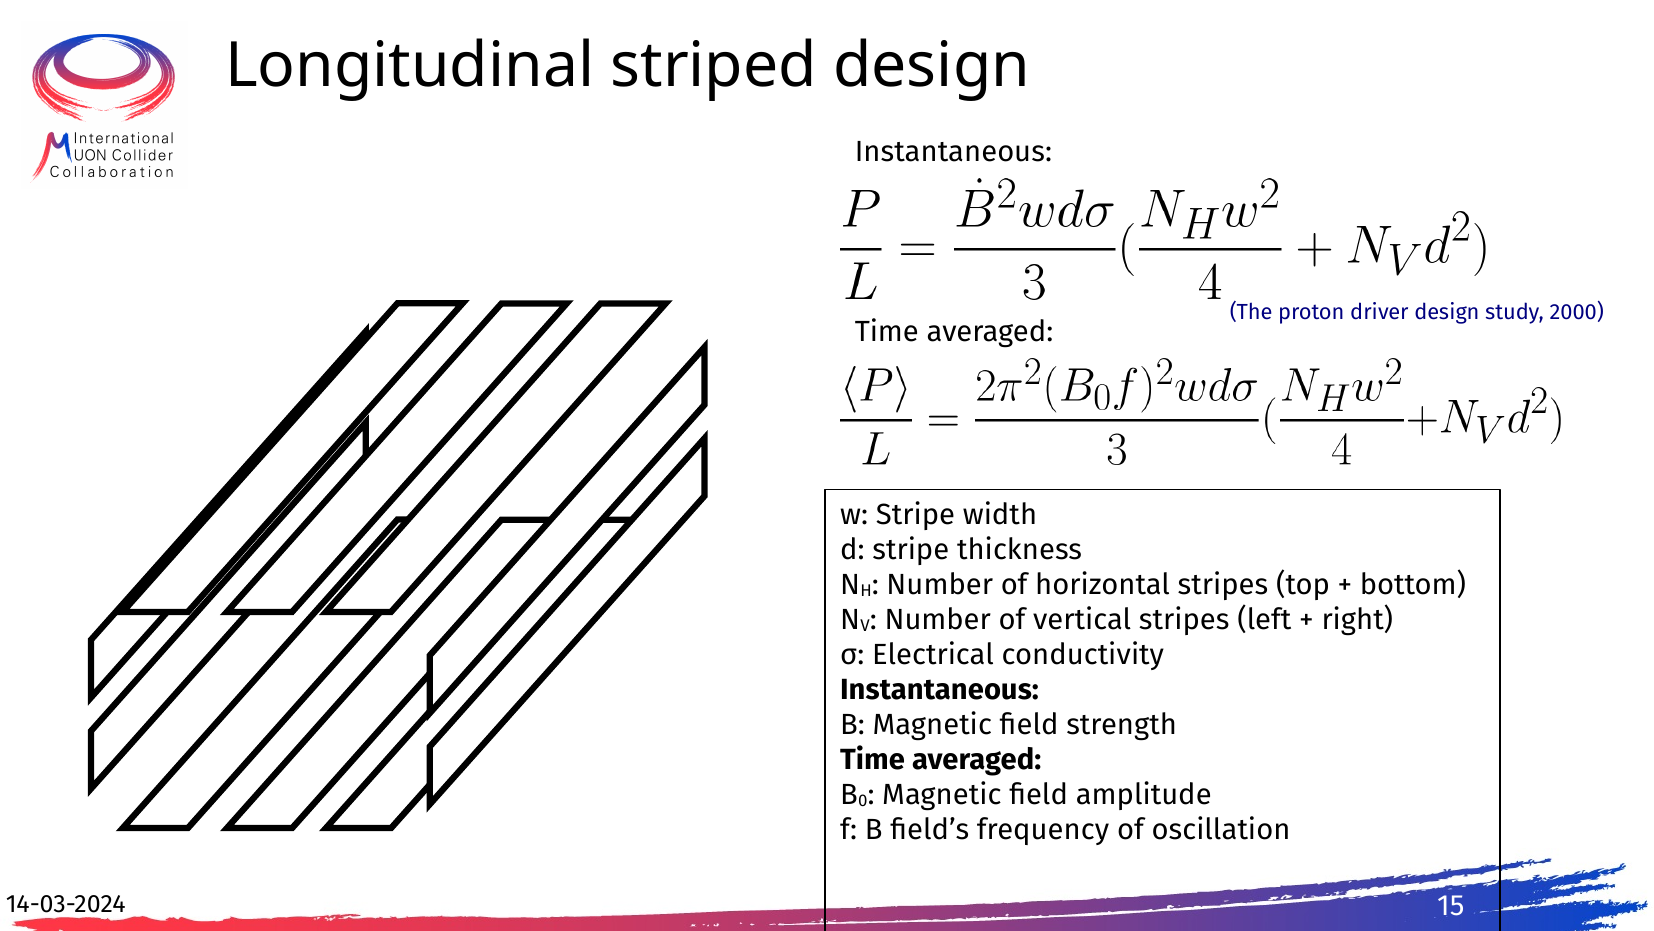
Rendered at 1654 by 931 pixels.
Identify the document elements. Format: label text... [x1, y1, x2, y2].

text_box Time averaged: [840, 306, 1126, 391]
text_box [122, 303, 666, 829]
text_box Instantaneous: [840, 126, 1126, 211]
picture [21, 21, 188, 189]
text_box [91, 303, 567, 789]
picture [826, 856, 1499, 931]
text_box [91, 303, 463, 698]
picture [0, 848, 824, 931]
picture [840, 178, 1486, 301]
text_box w: Stripe width d: stripe thickness NH: Number of horizontal stripes (top + bottom) NV: Number of vertical stripes (left + right) σ: Electrical conductivity Instantaneous: B: Magnetic field strength Time averaged: B0: Magnetic field amplitude f: B field’s frequency of oscillation [825, 489, 1501, 856]
picture [1501, 848, 1654, 931]
text_box (The proton driver design study, 2000) [1215, 292, 1654, 346]
picture [840, 358, 1561, 466]
text_box [226, 347, 705, 829]
title Longitudinal striped design [225, 19, 1571, 181]
